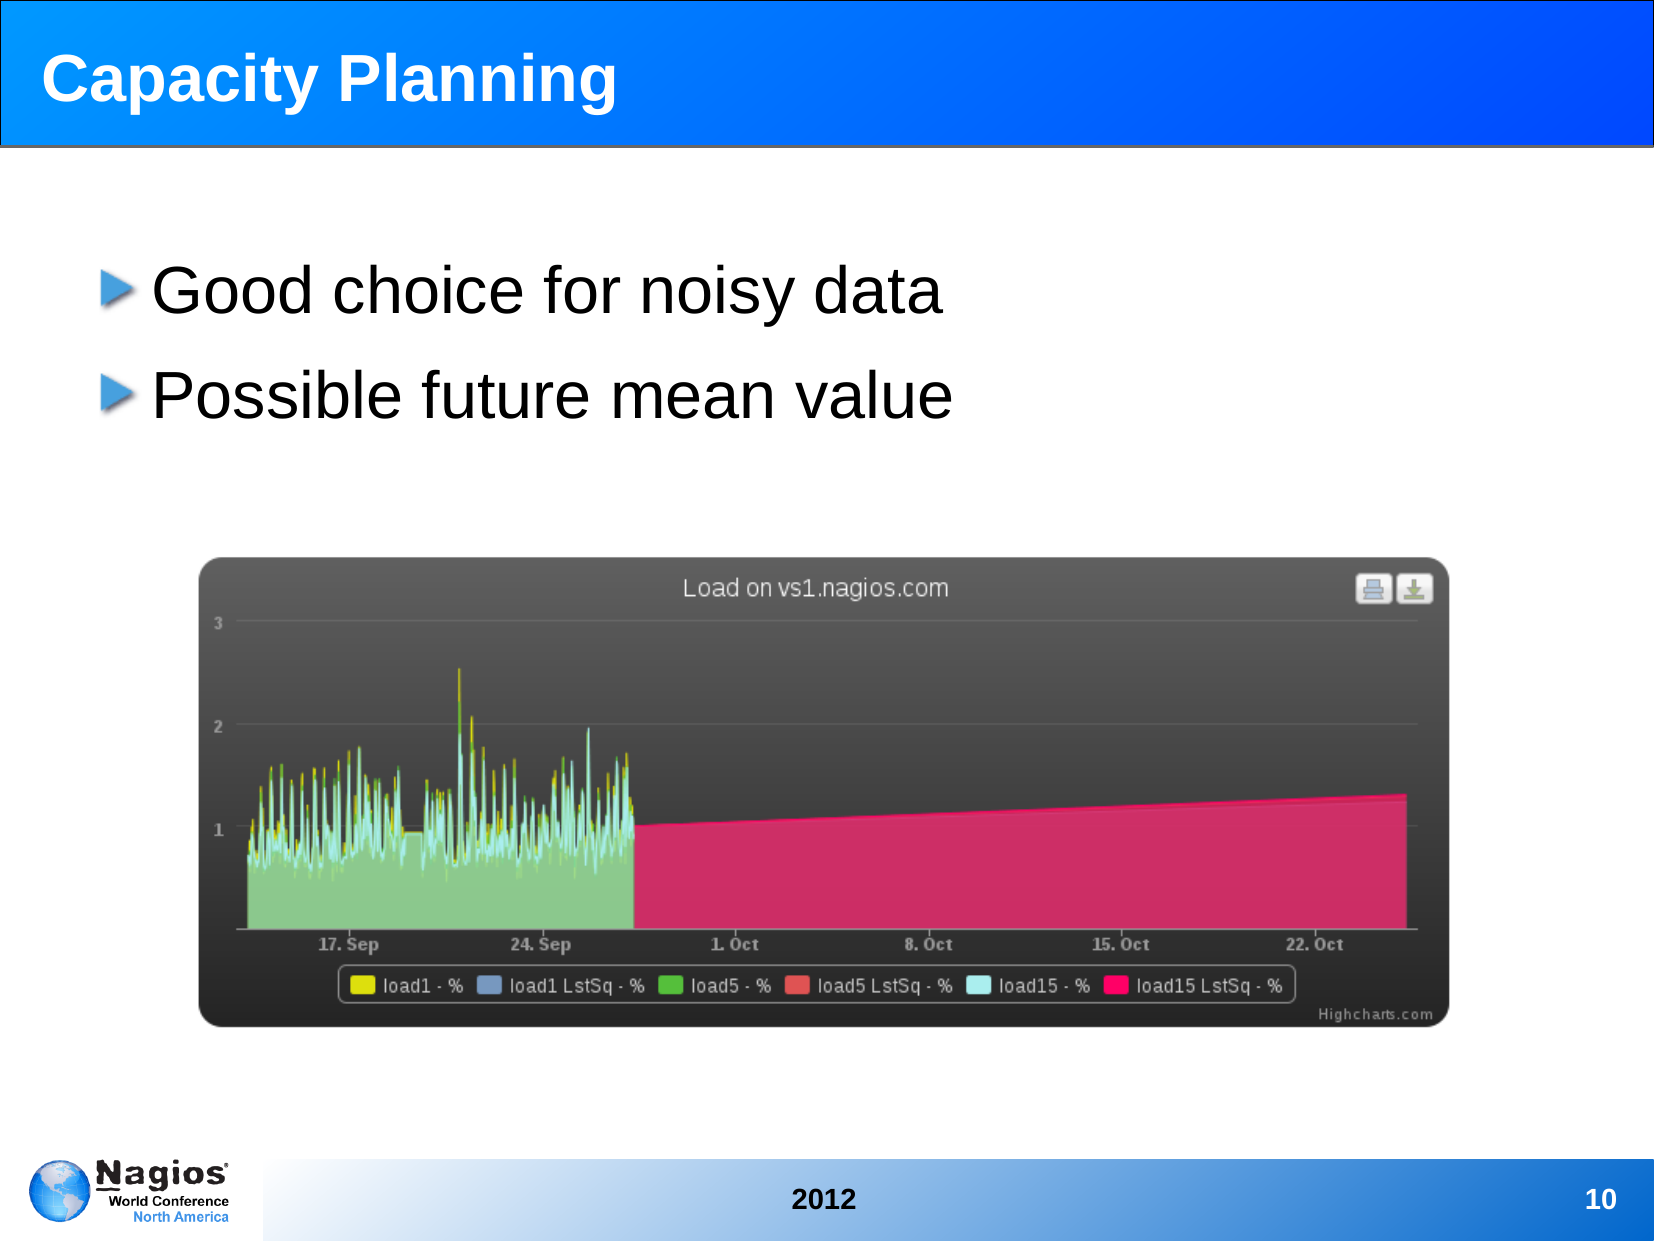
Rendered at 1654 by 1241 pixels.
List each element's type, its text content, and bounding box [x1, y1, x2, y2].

list Good choice for noisy data Possible future mean value [80, 253, 1569, 1072]
picture [29, 1159, 229, 1235]
title Capacity Planning [41, 29, 1248, 127]
picture [188, 545, 1462, 1043]
